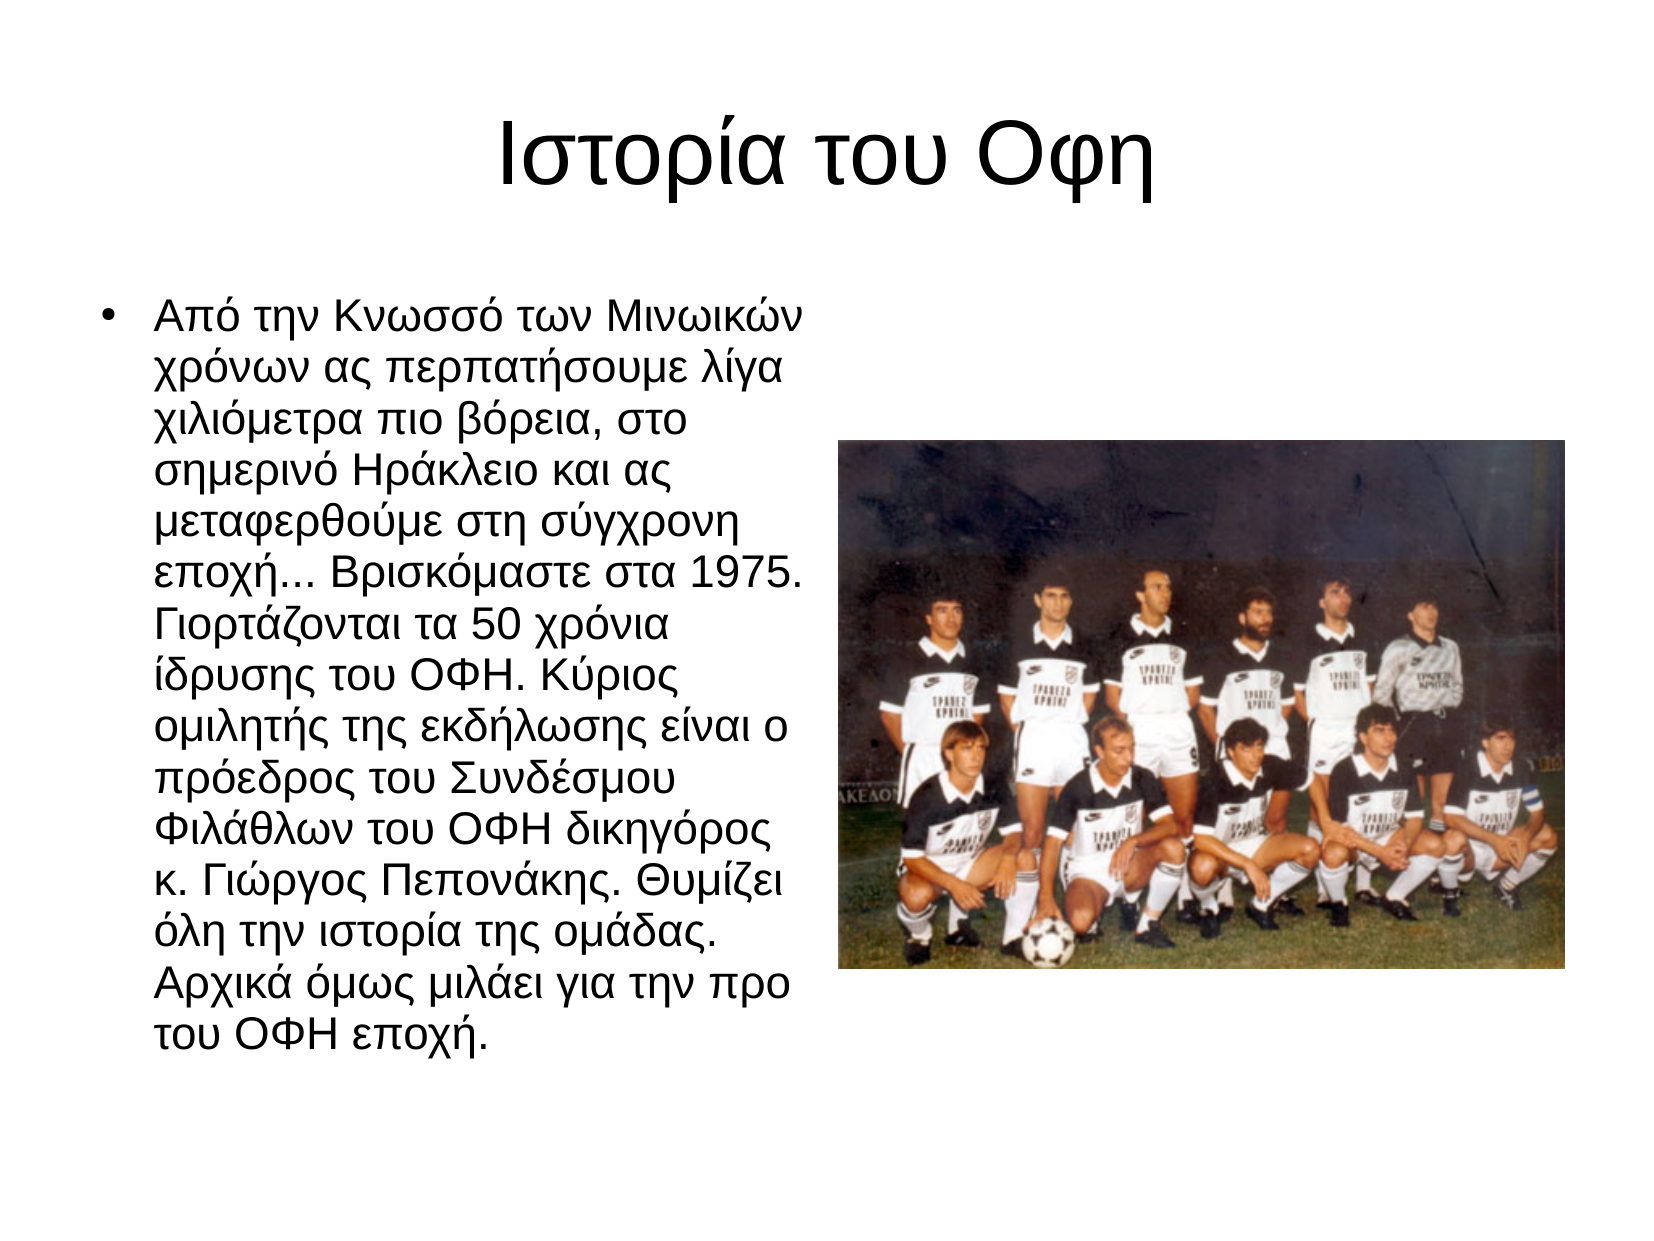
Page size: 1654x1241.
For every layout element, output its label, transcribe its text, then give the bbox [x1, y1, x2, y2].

list Από την Κνωσσό των Μινωικών χρόνων ας περπατήσουμε λίγα χιλιόμετρα πιο βόρεια, στο σημερινό Ηράκλειο και ας μεταφερθούμε στη σύγχρονη εποχή... Βρισκόμαστε στα 1975. Γιορτάζονται τα 50 χρόνια ίδρυσης του OΦΗ. Κύριος ομιλητής της εκδήλωσης είναι ο πρόεδρος του Συνδέσμου Φιλάθλων του OΦΗ δικηγόρος κ. Γιώργος Πεπονάκης. Θυμίζει όλη την ιστορία της ομάδας. Αρχικά όμως μιλάει για την προ του OΦΗ εποχή. [82, 290, 809, 1109]
title Ιστορία του Οφη [82, 49, 1571, 257]
picture [838, 440, 1565, 969]
